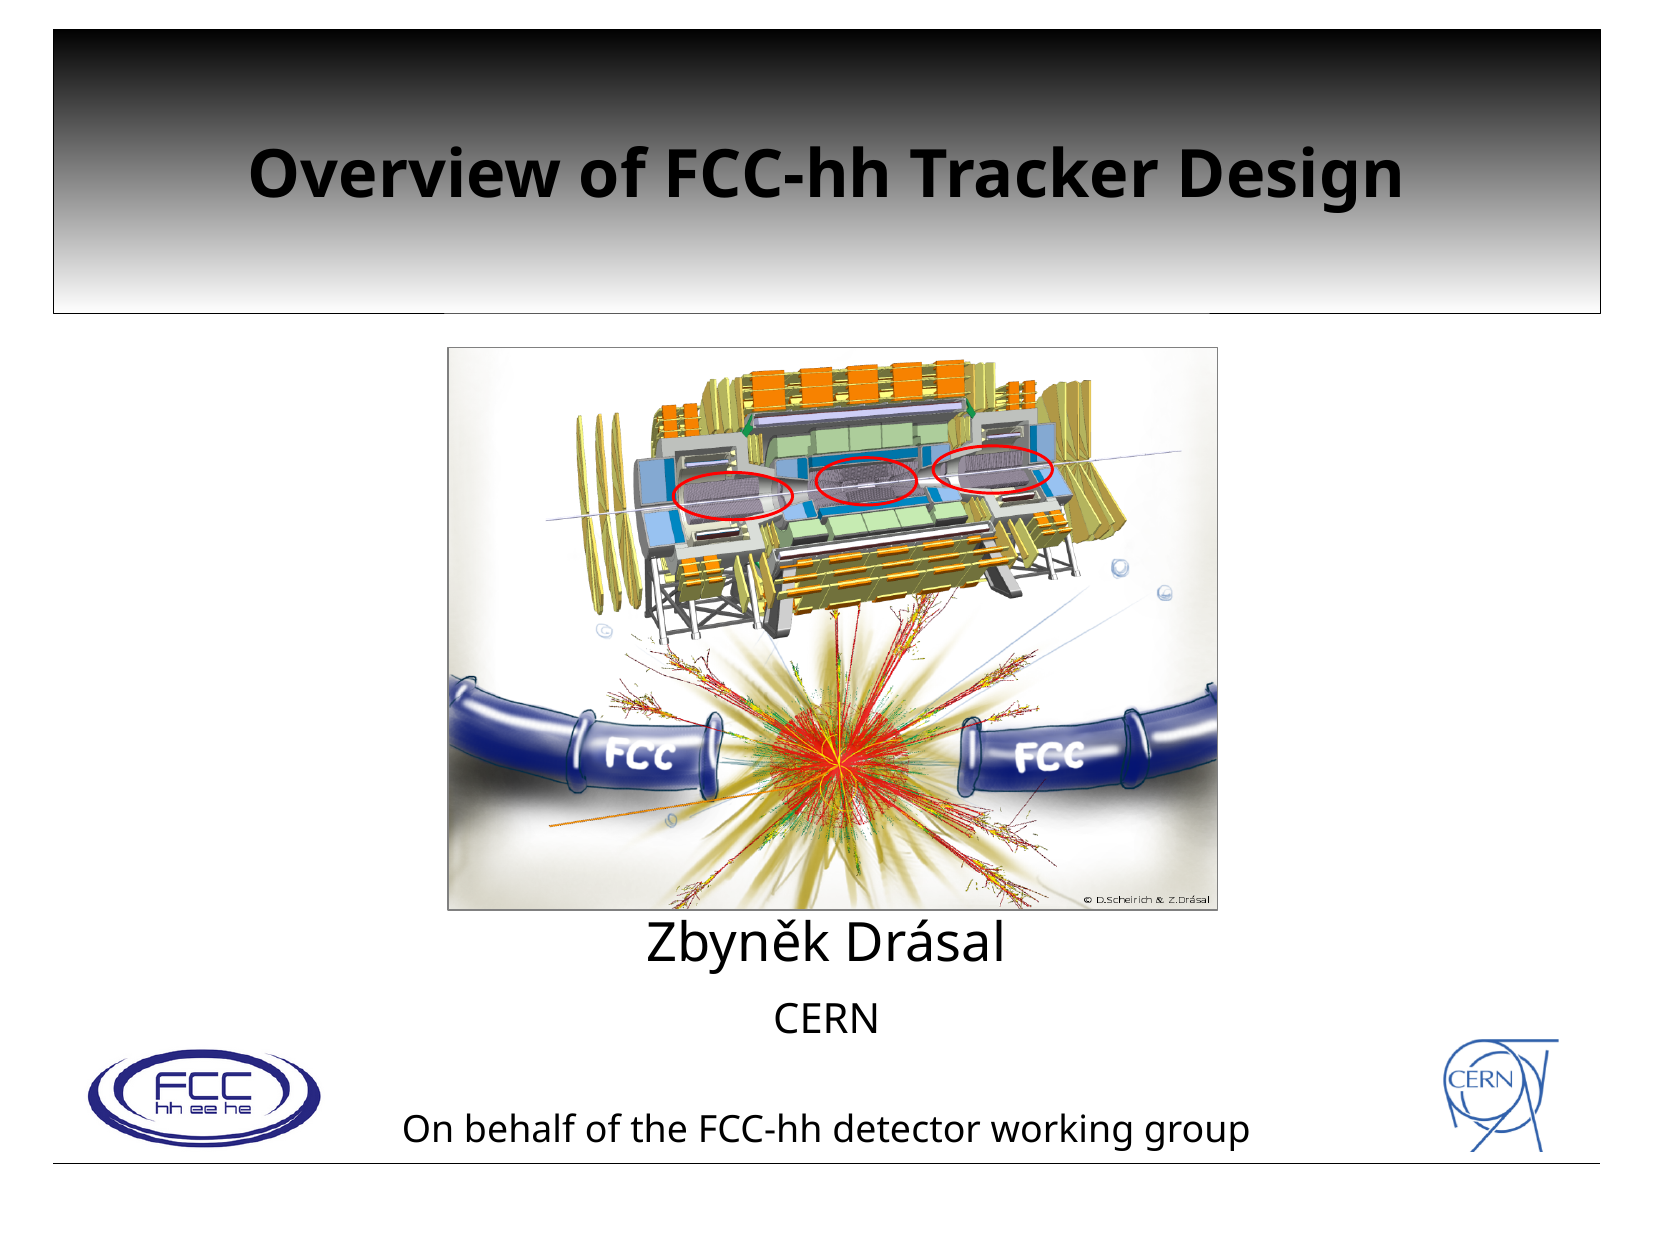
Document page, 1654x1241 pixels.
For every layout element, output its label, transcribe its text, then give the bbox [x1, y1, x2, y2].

title Overview of FCC-hh Tracker Design [53, 29, 1601, 90]
picture [1435, 1033, 1562, 1152]
picture [83, 1045, 326, 1152]
picture [448, 348, 1217, 910]
subtitle Zbyněk Drásal CERN On behalf of the FCC-hh detector working group [53, 90, 1601, 1241]
